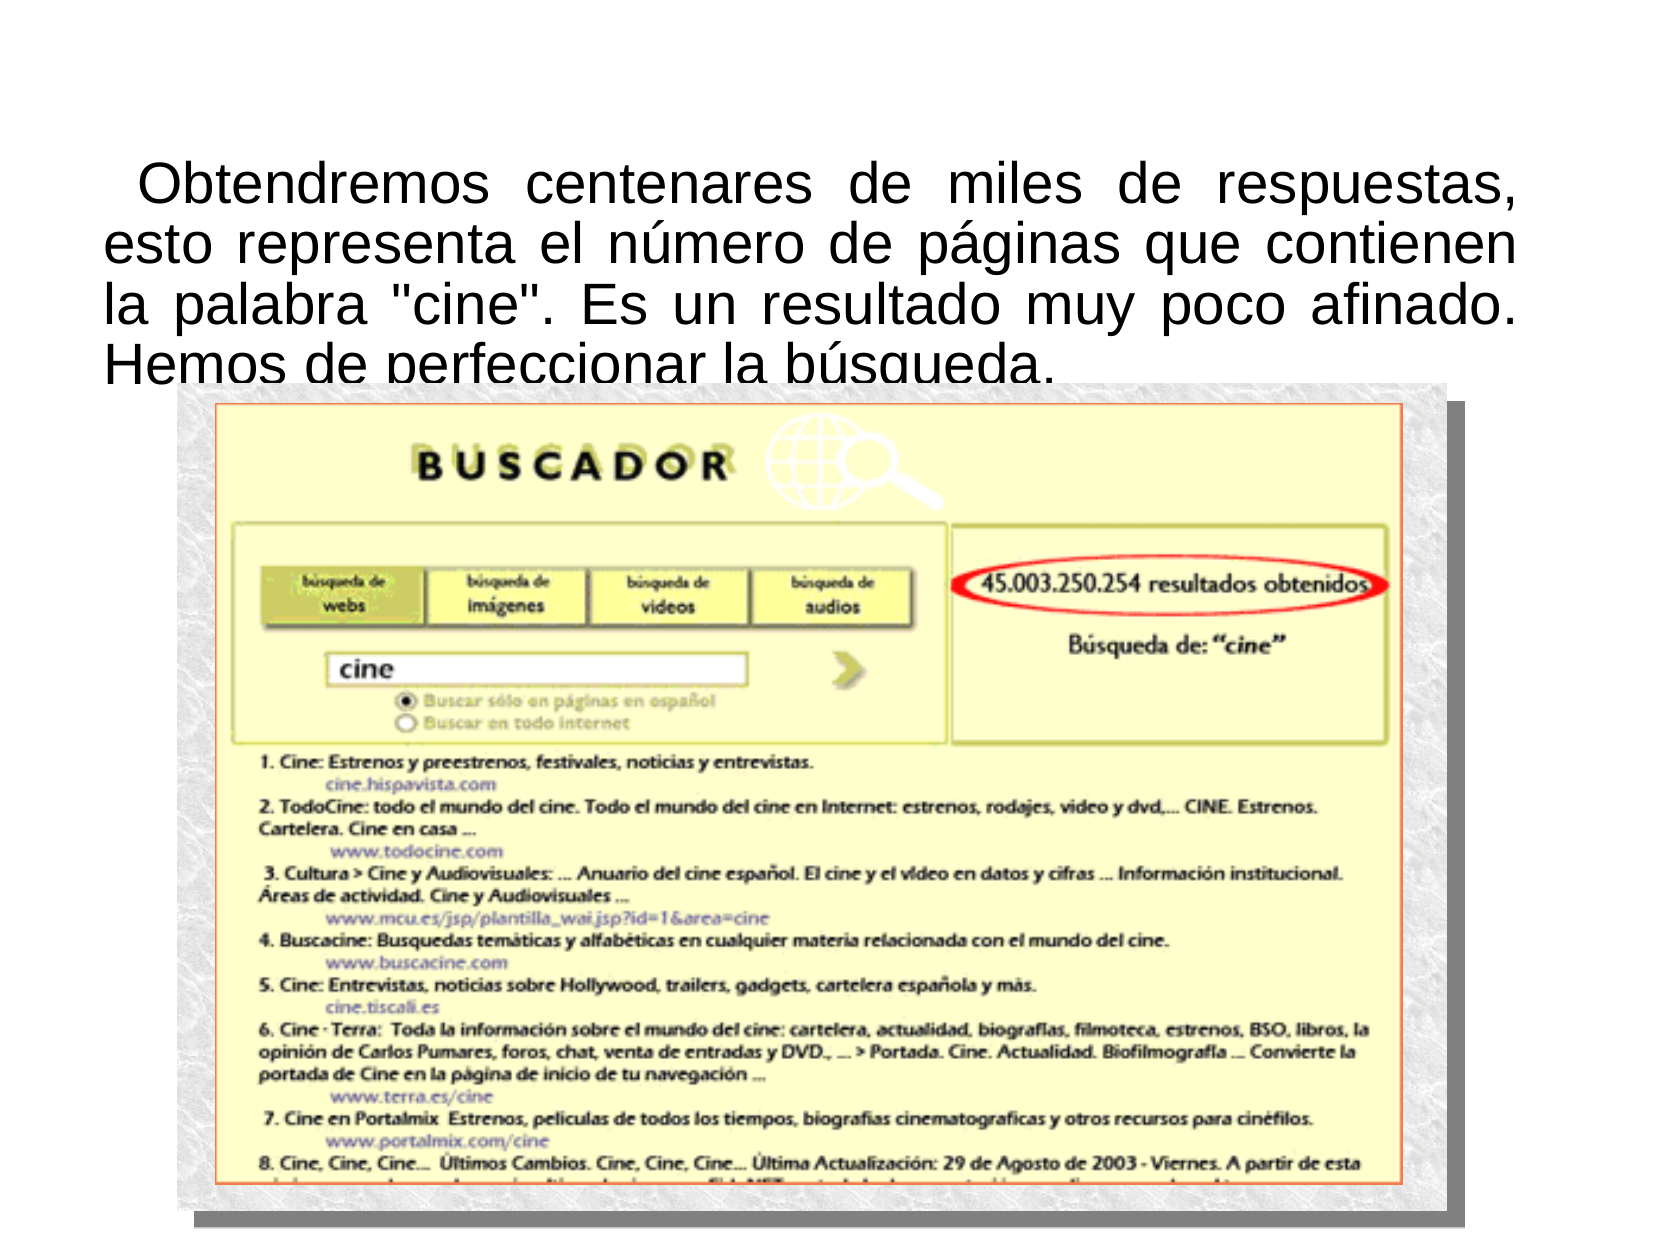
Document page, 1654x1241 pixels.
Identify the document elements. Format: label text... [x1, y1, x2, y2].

picture [215, 403, 1403, 1185]
text_box [177, 383, 1447, 1211]
text_box Obtendremos centenares de miles de respuestas, esto representa el número de páginas que contienen la palabra "cine". Es un resultado muy poco afinado. Hemos de perfeccionar la búsqueda. [88, 147, 1536, 408]
